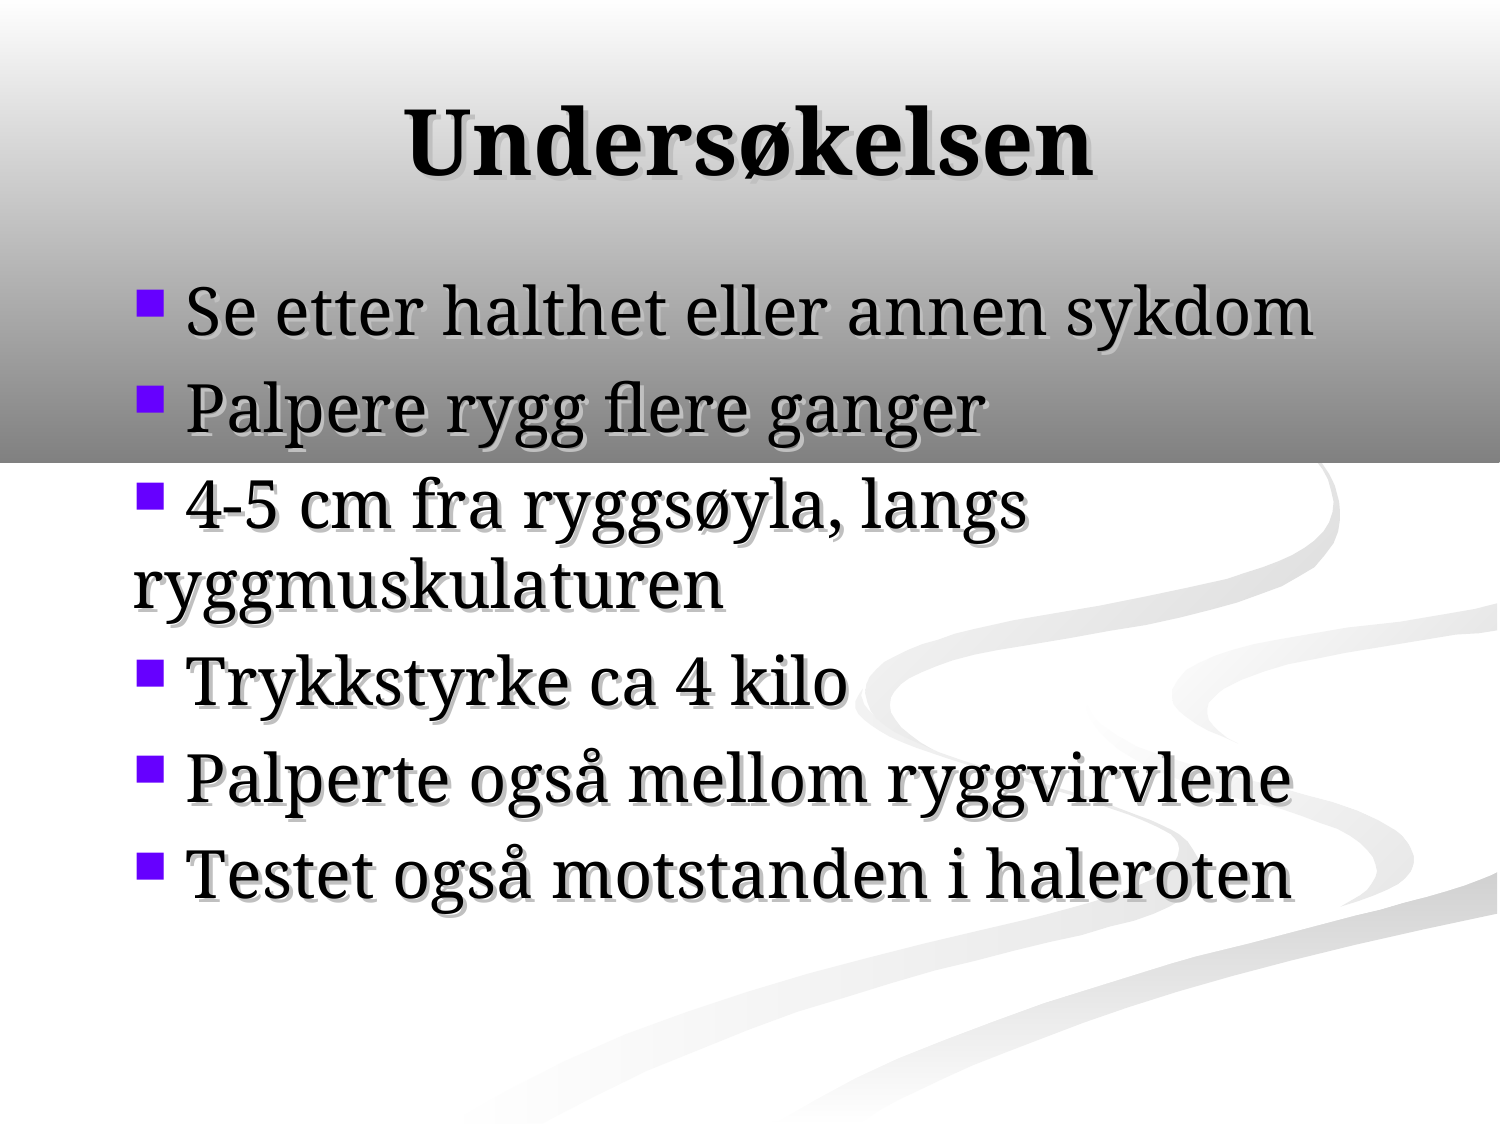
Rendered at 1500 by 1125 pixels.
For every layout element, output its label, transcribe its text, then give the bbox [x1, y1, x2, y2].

title Undersøkelsen [75, 21, 1426, 257]
list Se etter halthet eller annen sykdom Palpere rygg flere ganger 4-5 cm fra ryggsøyla, langs ryggmuskulaturen Trykkstyrke ca 4 kilo Palperte også mellom ryggvirvlene Testet også motstanden i haleroten [118, 261, 1469, 1004]
